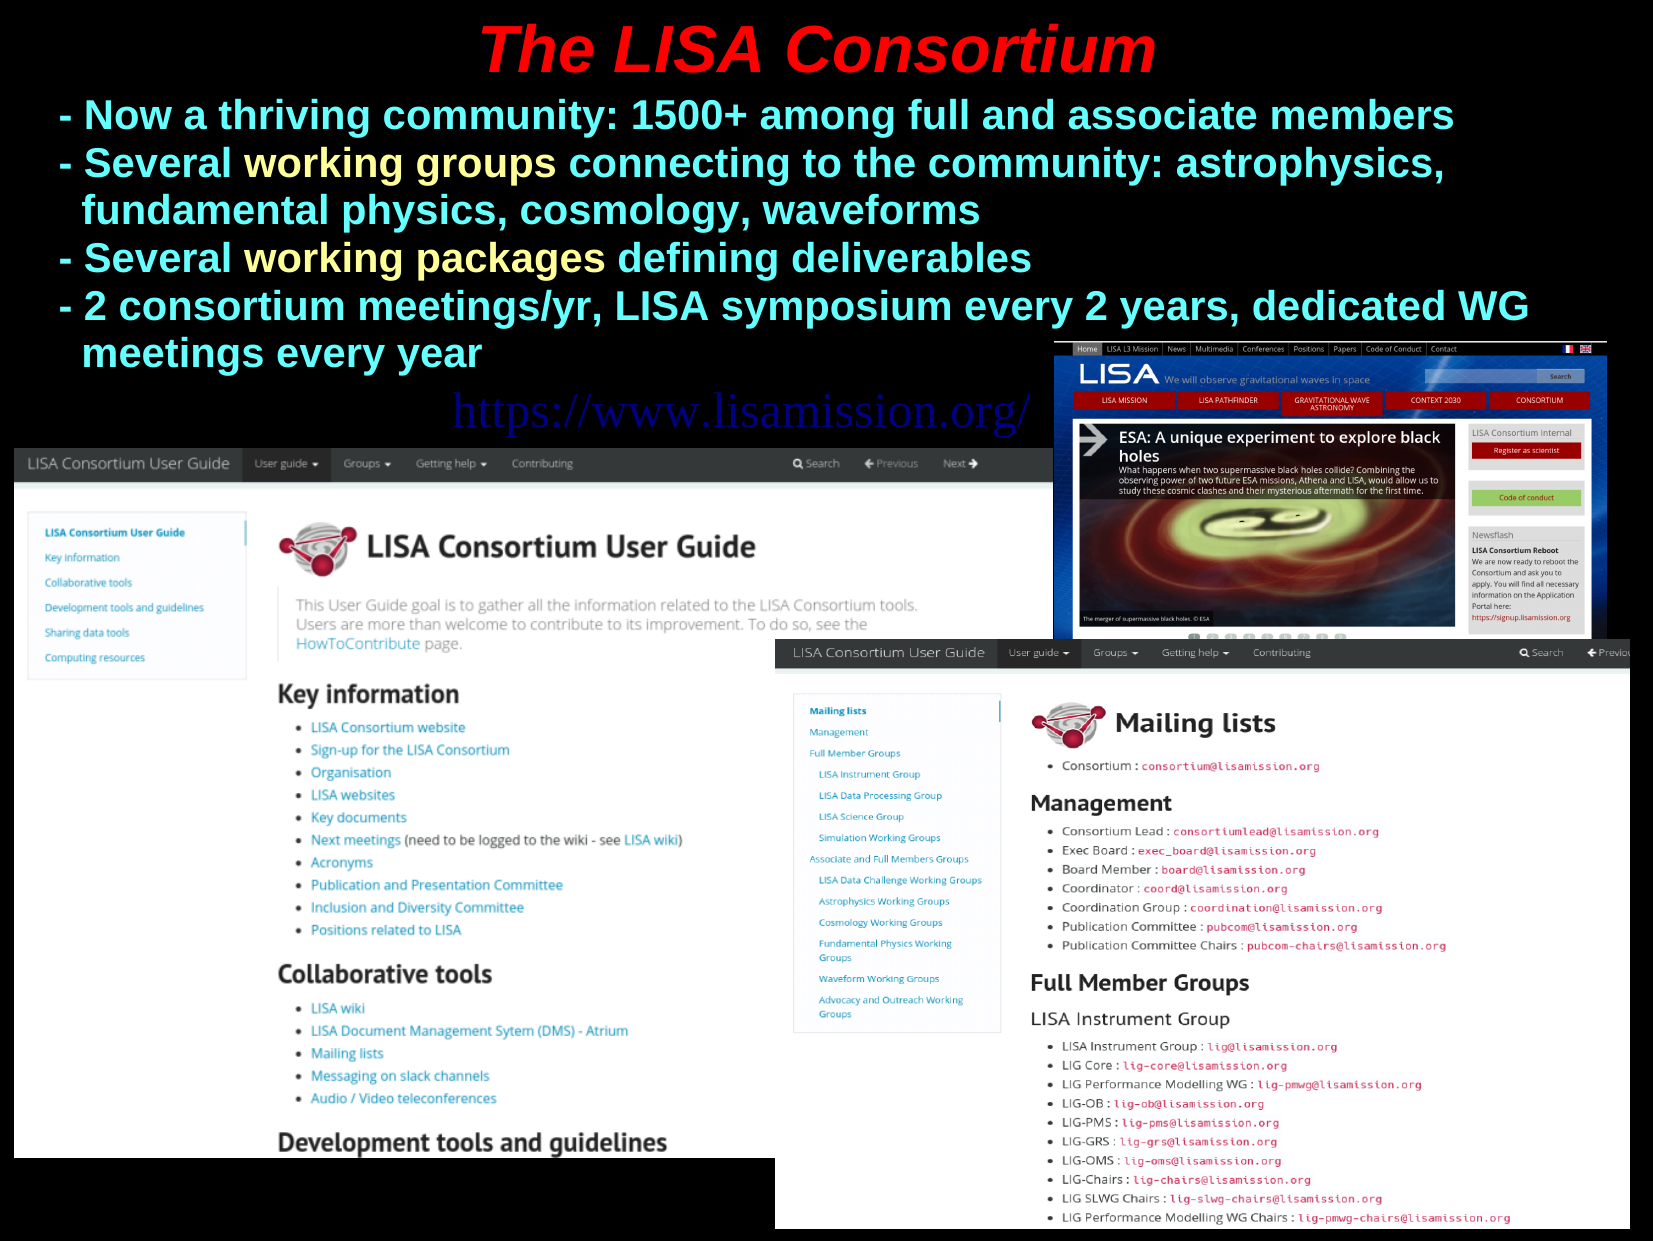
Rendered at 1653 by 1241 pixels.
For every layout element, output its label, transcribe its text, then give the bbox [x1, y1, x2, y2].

picture [14, 341, 1630, 1229]
text_box The LISA Consortium [441, 19, 1178, 82]
text_box https://www.lisamission.org/ [437, 412, 1134, 603]
text_box - Now a thriving community: 1500+ among full and associate members - Several working groups connecting to the community: astrophysics, fundamental physics, cosmology, waveforms - Several working packages defining deliverables - 2 consortium meetings/yr, LISA symposium every 2 years, dedicated WG meetings every year [43, 82, 1619, 479]
